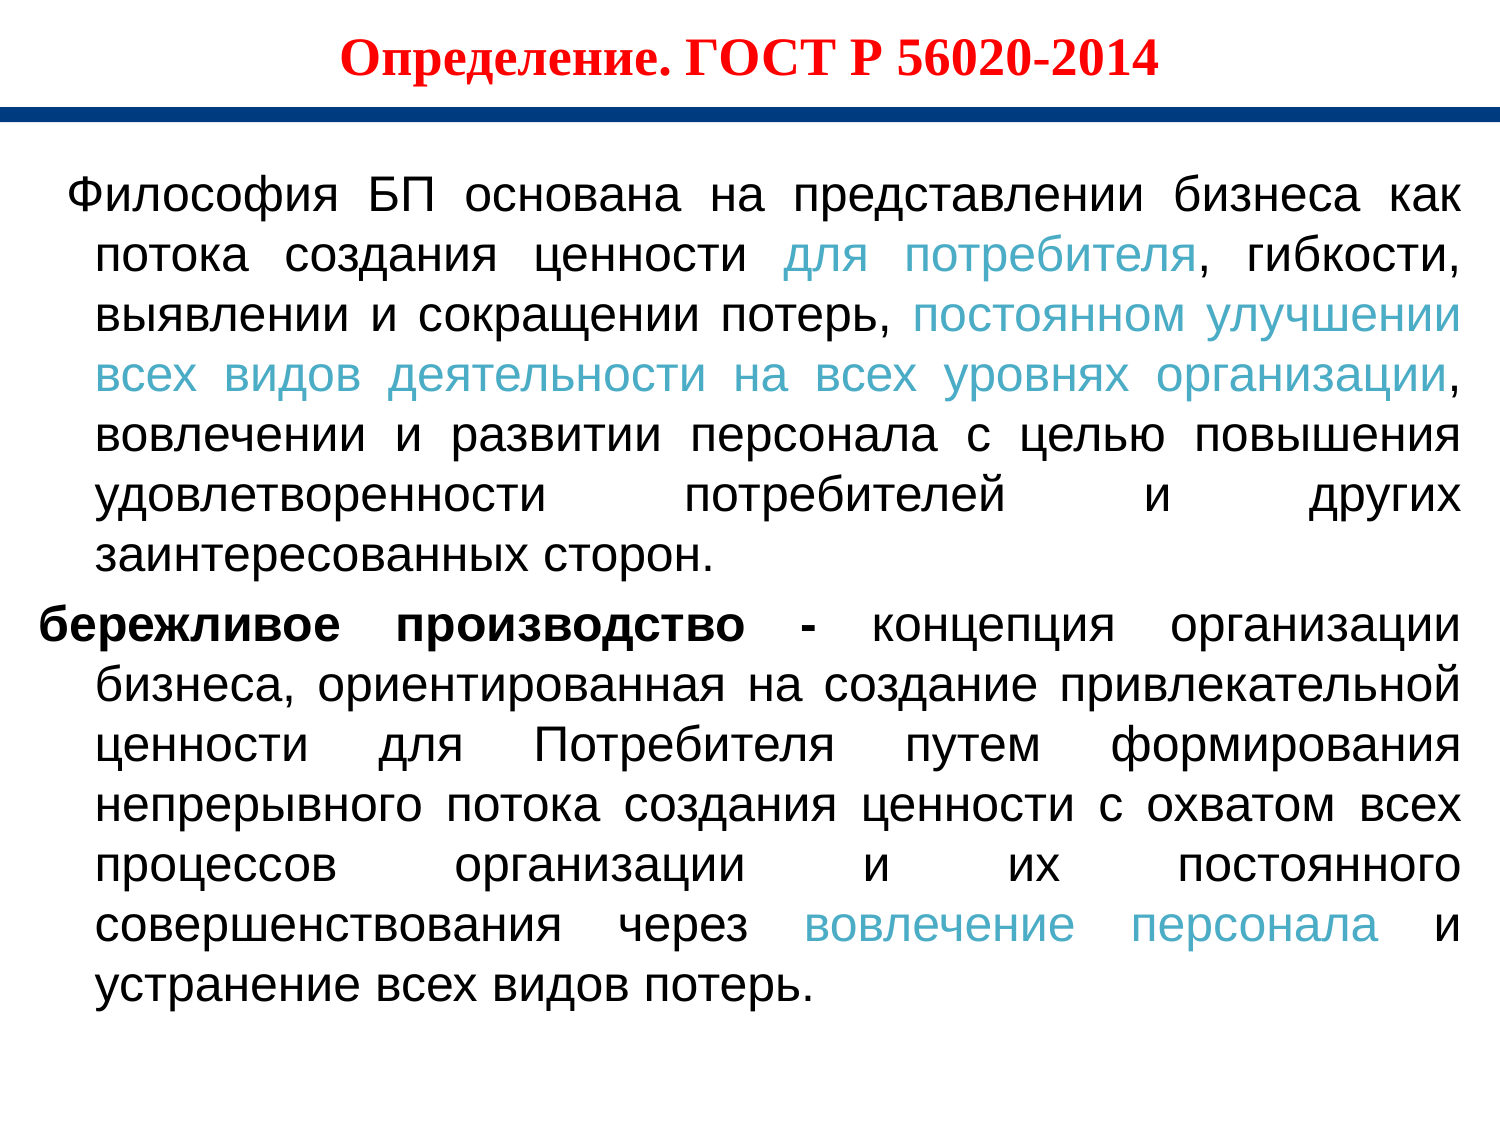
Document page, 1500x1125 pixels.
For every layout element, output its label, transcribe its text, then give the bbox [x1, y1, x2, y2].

text_box Определение. ГОСТ Р 56020-2014 [0, 3, 1500, 104]
text_box Философия БП основана на представлении бизнеса как потока создания ценности для потребителя, гибкости, выявлении и сокращении потерь, постоянном улучшении всех видов деятельности на всех уровнях организации, вовлечении и развитии персонала с целью повышения удовлетворенности потребителей и других заинтересованных сторон. бережливое производство - концепция организации бизнеса, ориентированная на создание привлекательной ценности для Потребителя путем формирования непрерывного потока создания ценности с охватом всех процессов организации и их постоянного совершенствования через вовлечение персонала и устранение всех видов потерь. [23, 154, 1477, 1077]
text_box P S K P S K P S K P S K P S K P S K P S K P S K P S K P S K P S K P S K P S K P S K P S K P S K [0, 107, 1500, 123]
